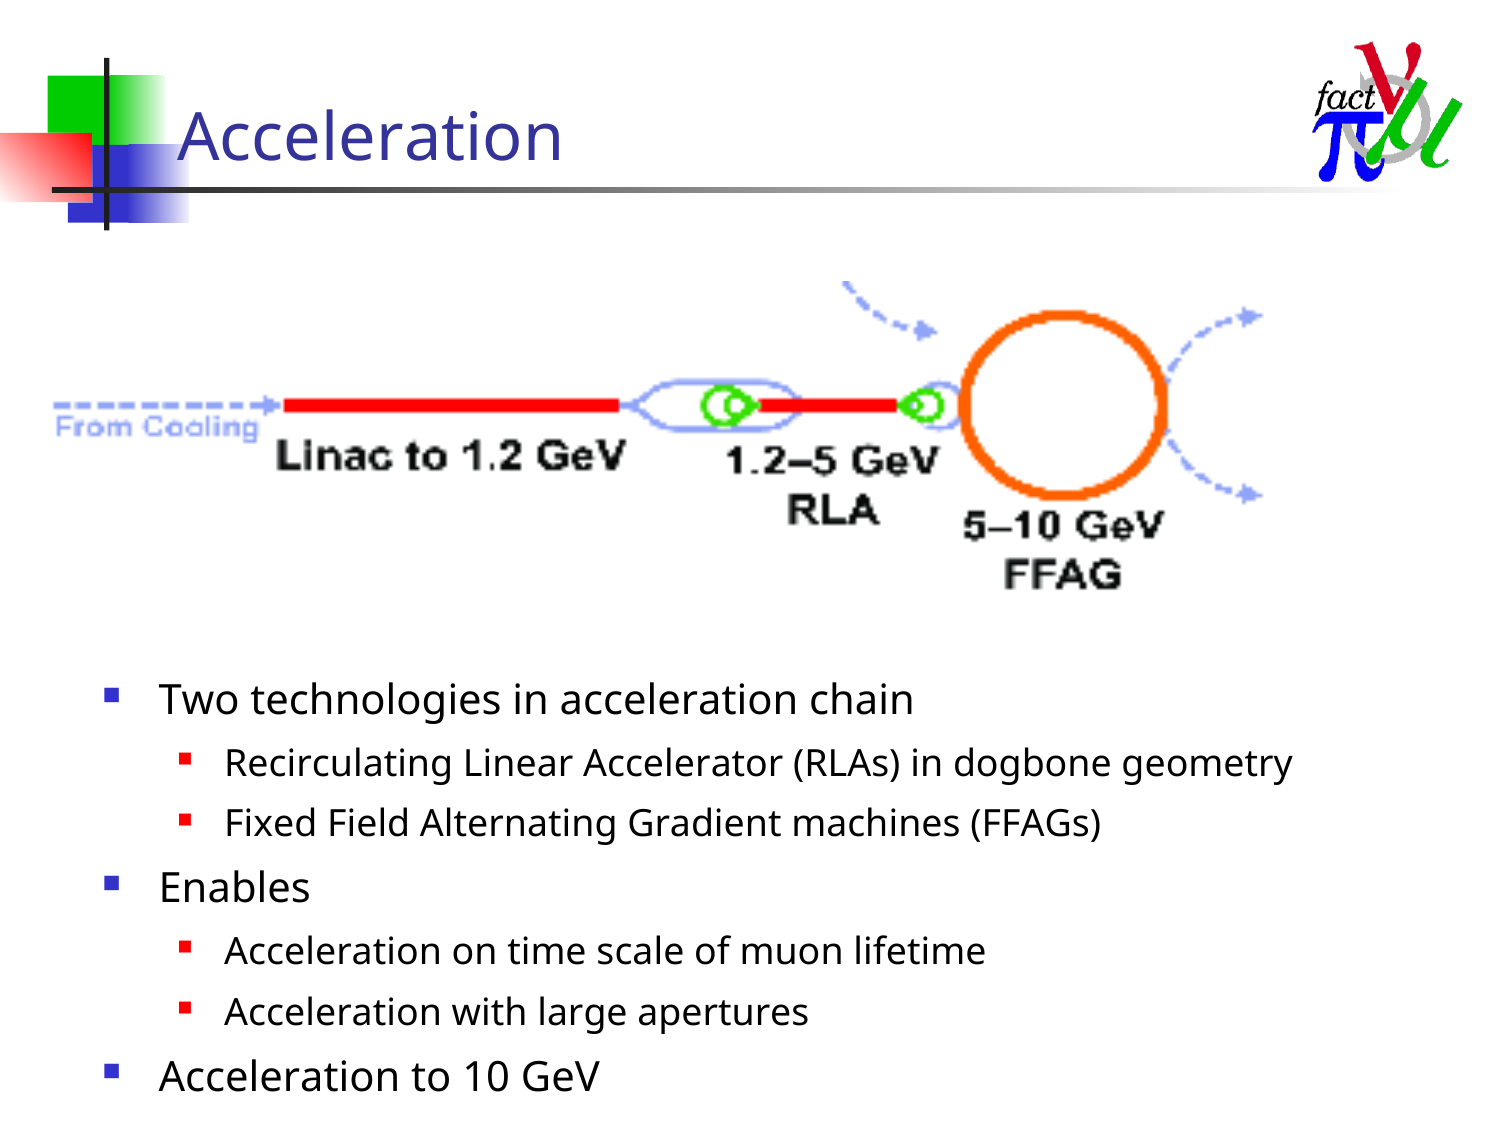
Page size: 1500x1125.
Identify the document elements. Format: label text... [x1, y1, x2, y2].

title Acceleration [162, 0, 1441, 188]
picture [48, 281, 1328, 614]
picture [1441, 41, 1463, 188]
list Two technologies in acceleration chain Recirculating Linear Accelerator (RLAs) in dogbone geometry Fixed Field Alternating Gradient machines (FFAGs) Enables Acceleration on time scale of muon lifetime Acceleration with large apertures Acceleration to 10 GeV [87, 662, 1363, 1100]
